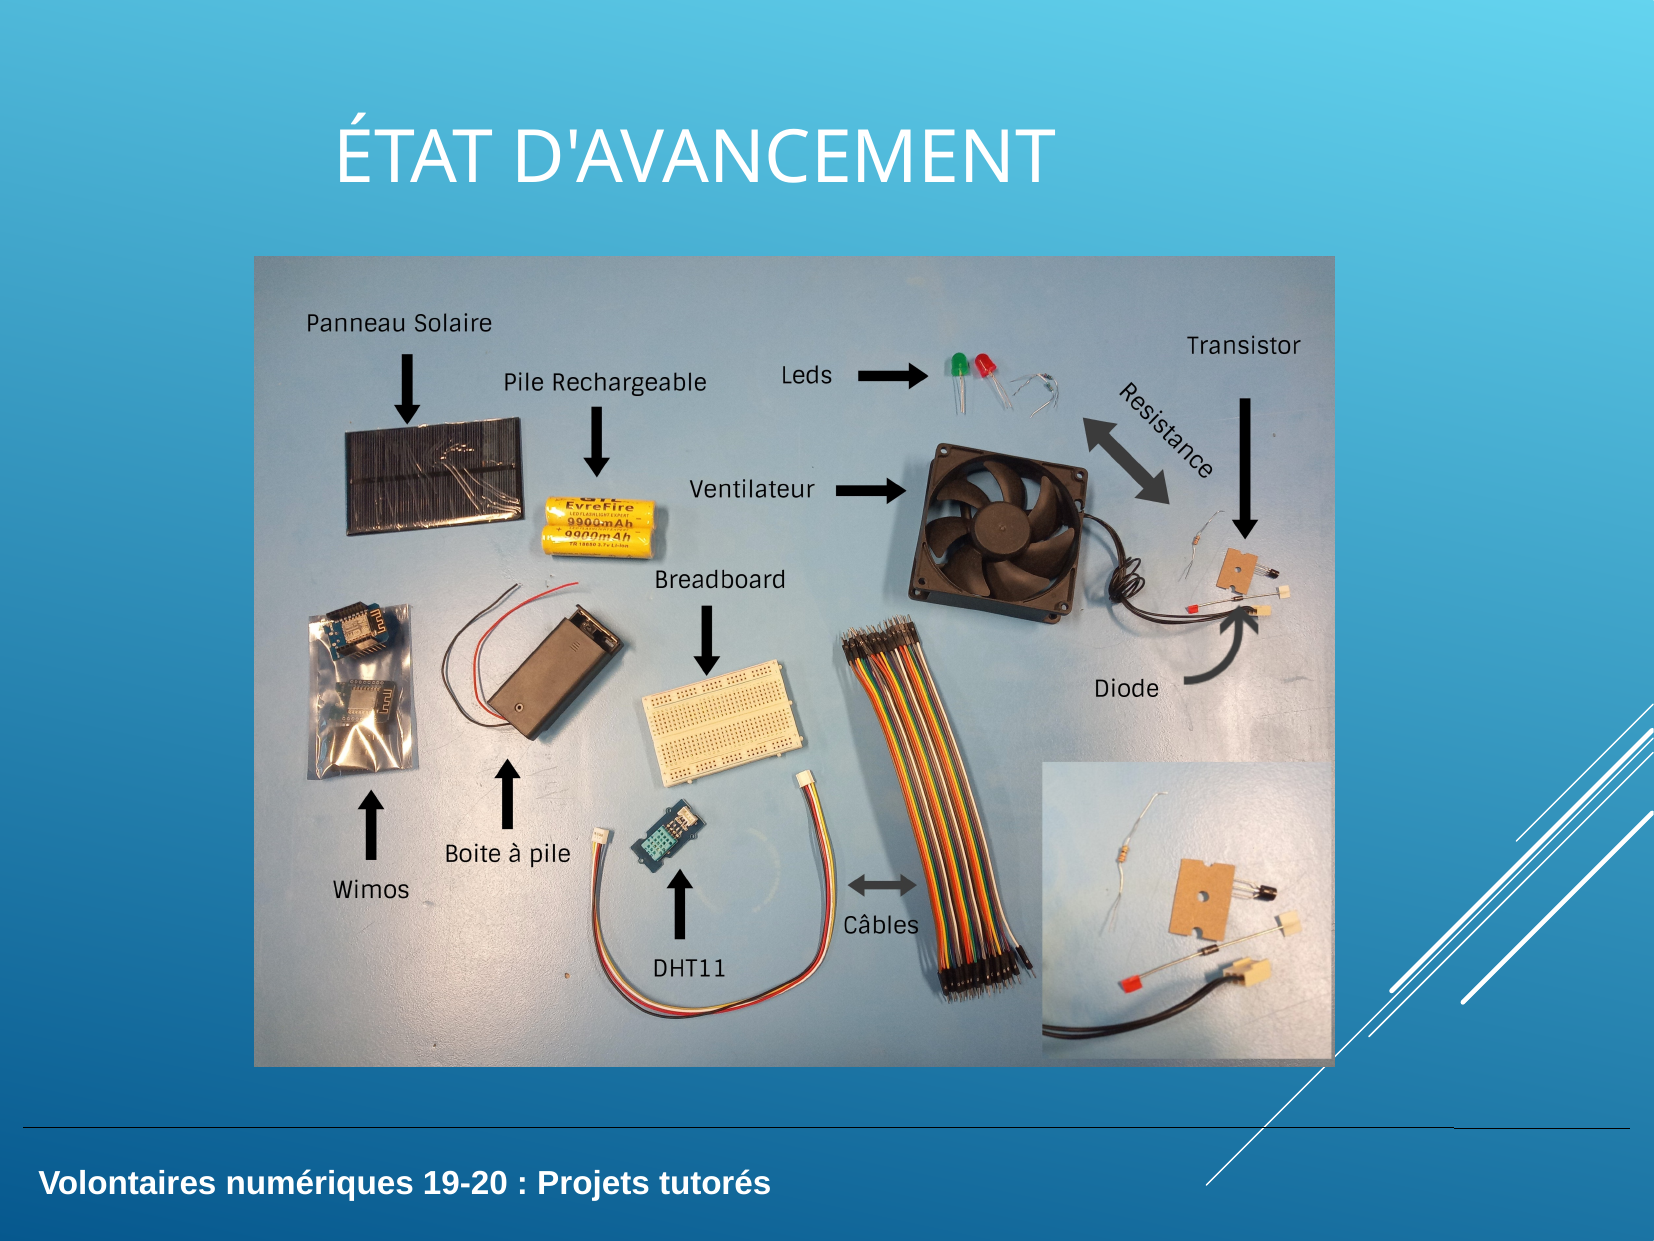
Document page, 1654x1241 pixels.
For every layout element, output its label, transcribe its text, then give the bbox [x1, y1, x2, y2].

text_box Volontaires numériques 19-20 : Projets tutorés [23, 1157, 945, 1210]
picture [254, 256, 1335, 1068]
title État d'avancement [319, 49, 1654, 257]
